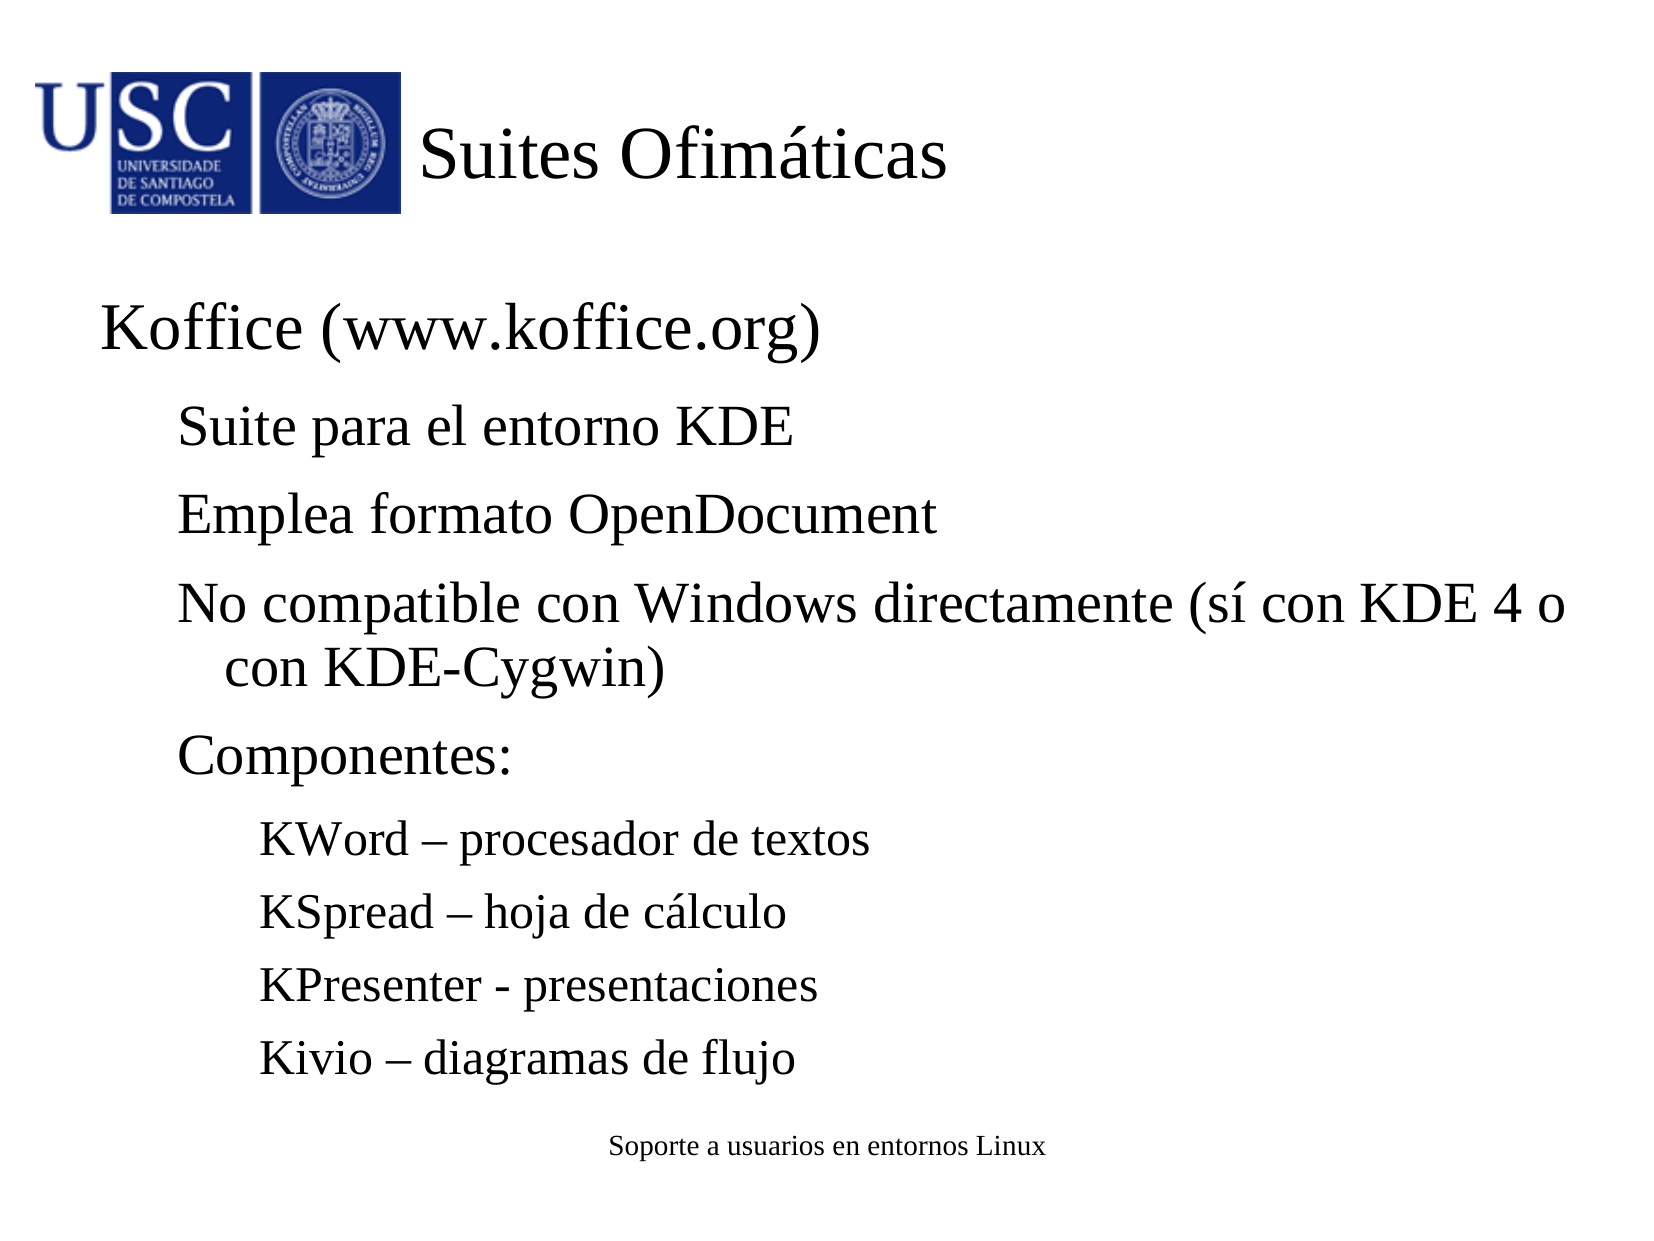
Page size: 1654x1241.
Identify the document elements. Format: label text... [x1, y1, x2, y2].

picture [35, 72, 401, 214]
title Suites Ofimáticas [418, 49, 1571, 257]
list Koffice (www.koffice.org) Suite para el entorno KDE Emplea formato OpenDocument No compatible con Windows directamente (sí con KDE 4 o con KDE-Cygwin) Componentes: KWord – procesador de textos KSpread – hoja de cálculo KPresenter - presentaciones Kivio – diagramas de flujo [82, 290, 1571, 1117]
